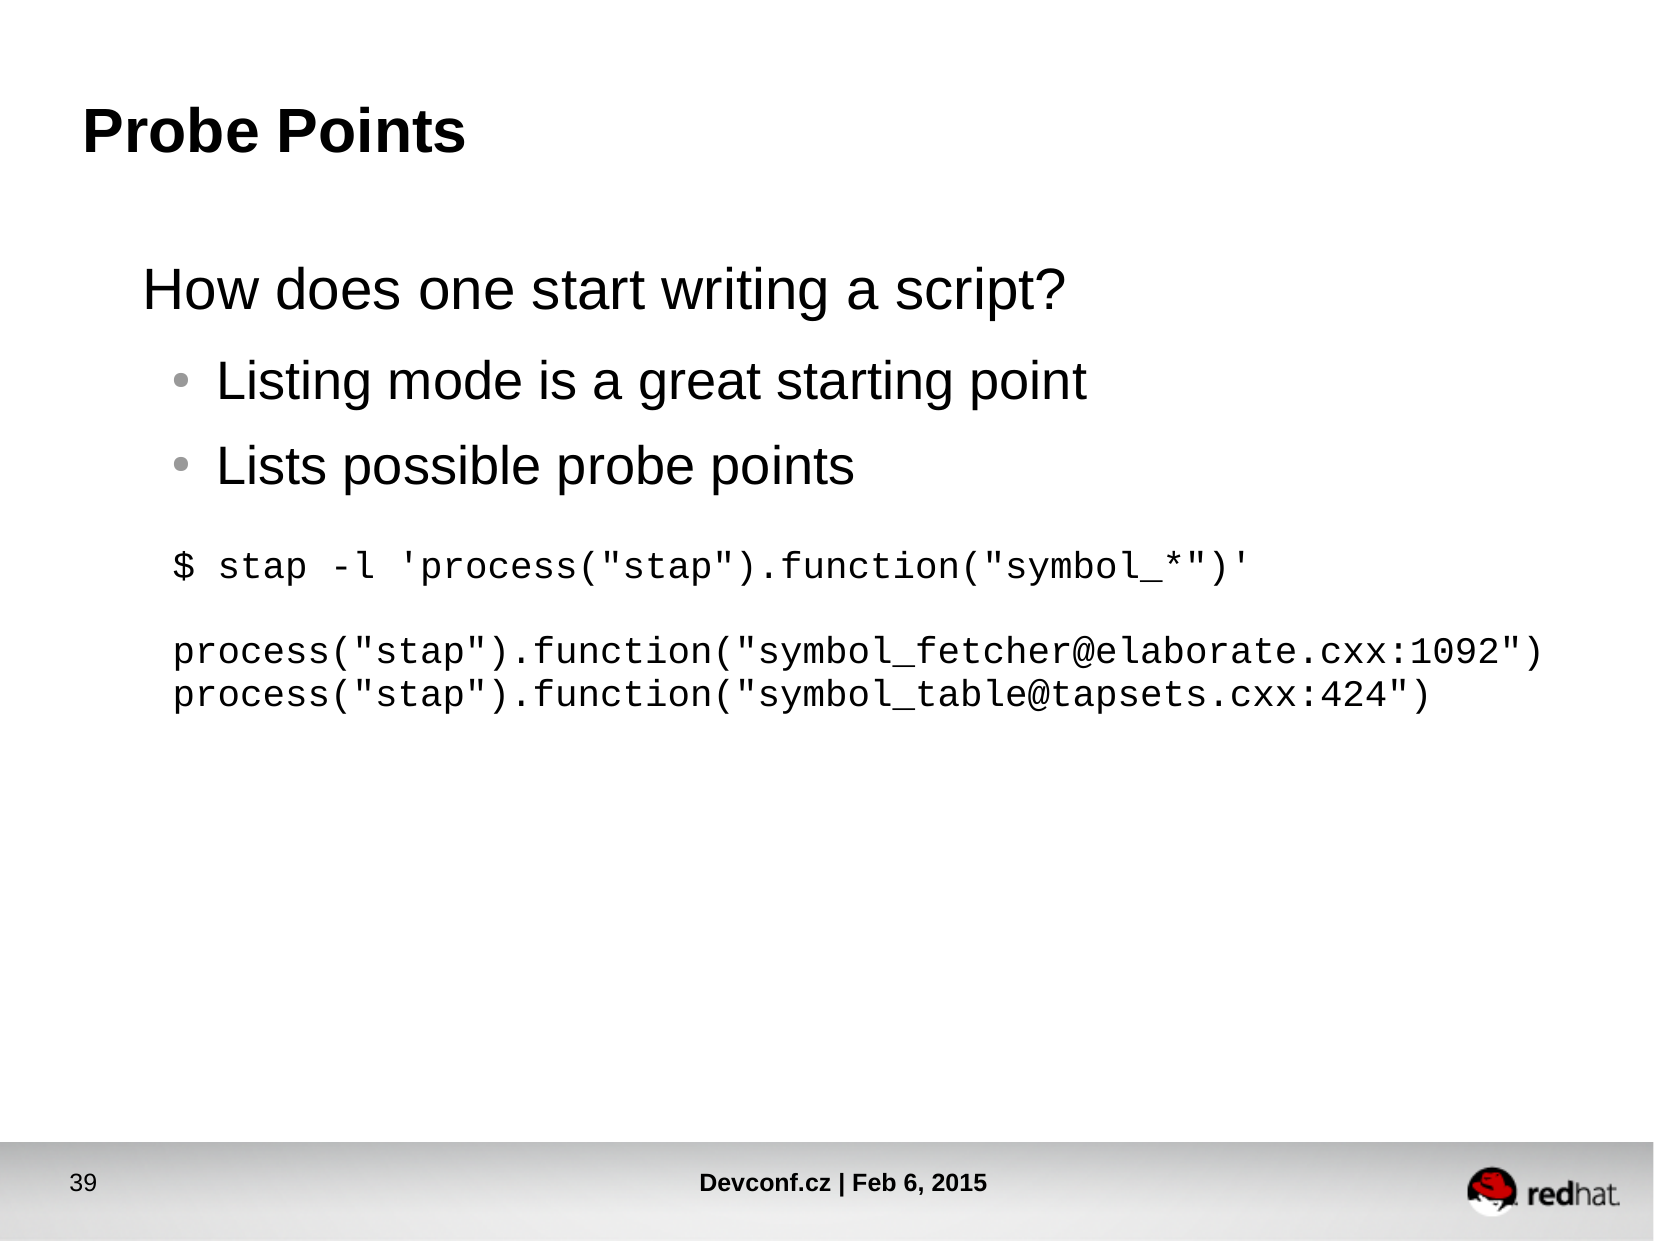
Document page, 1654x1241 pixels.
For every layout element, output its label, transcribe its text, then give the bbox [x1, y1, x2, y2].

list How does one start writing a script? Listing mode is a great starting point Lists possible probe points [82, 256, 1571, 961]
text_box $ stap -l 'process("stap").function("symbol_*")' process("stap").function("symbol_fetcher@elaborate.cxx:1092") process("stap").function("symbol_table@tapsets.cxx:424") [157, 540, 1654, 879]
picture [0, 1142, 1654, 1241]
title Probe Points [82, 37, 1571, 226]
